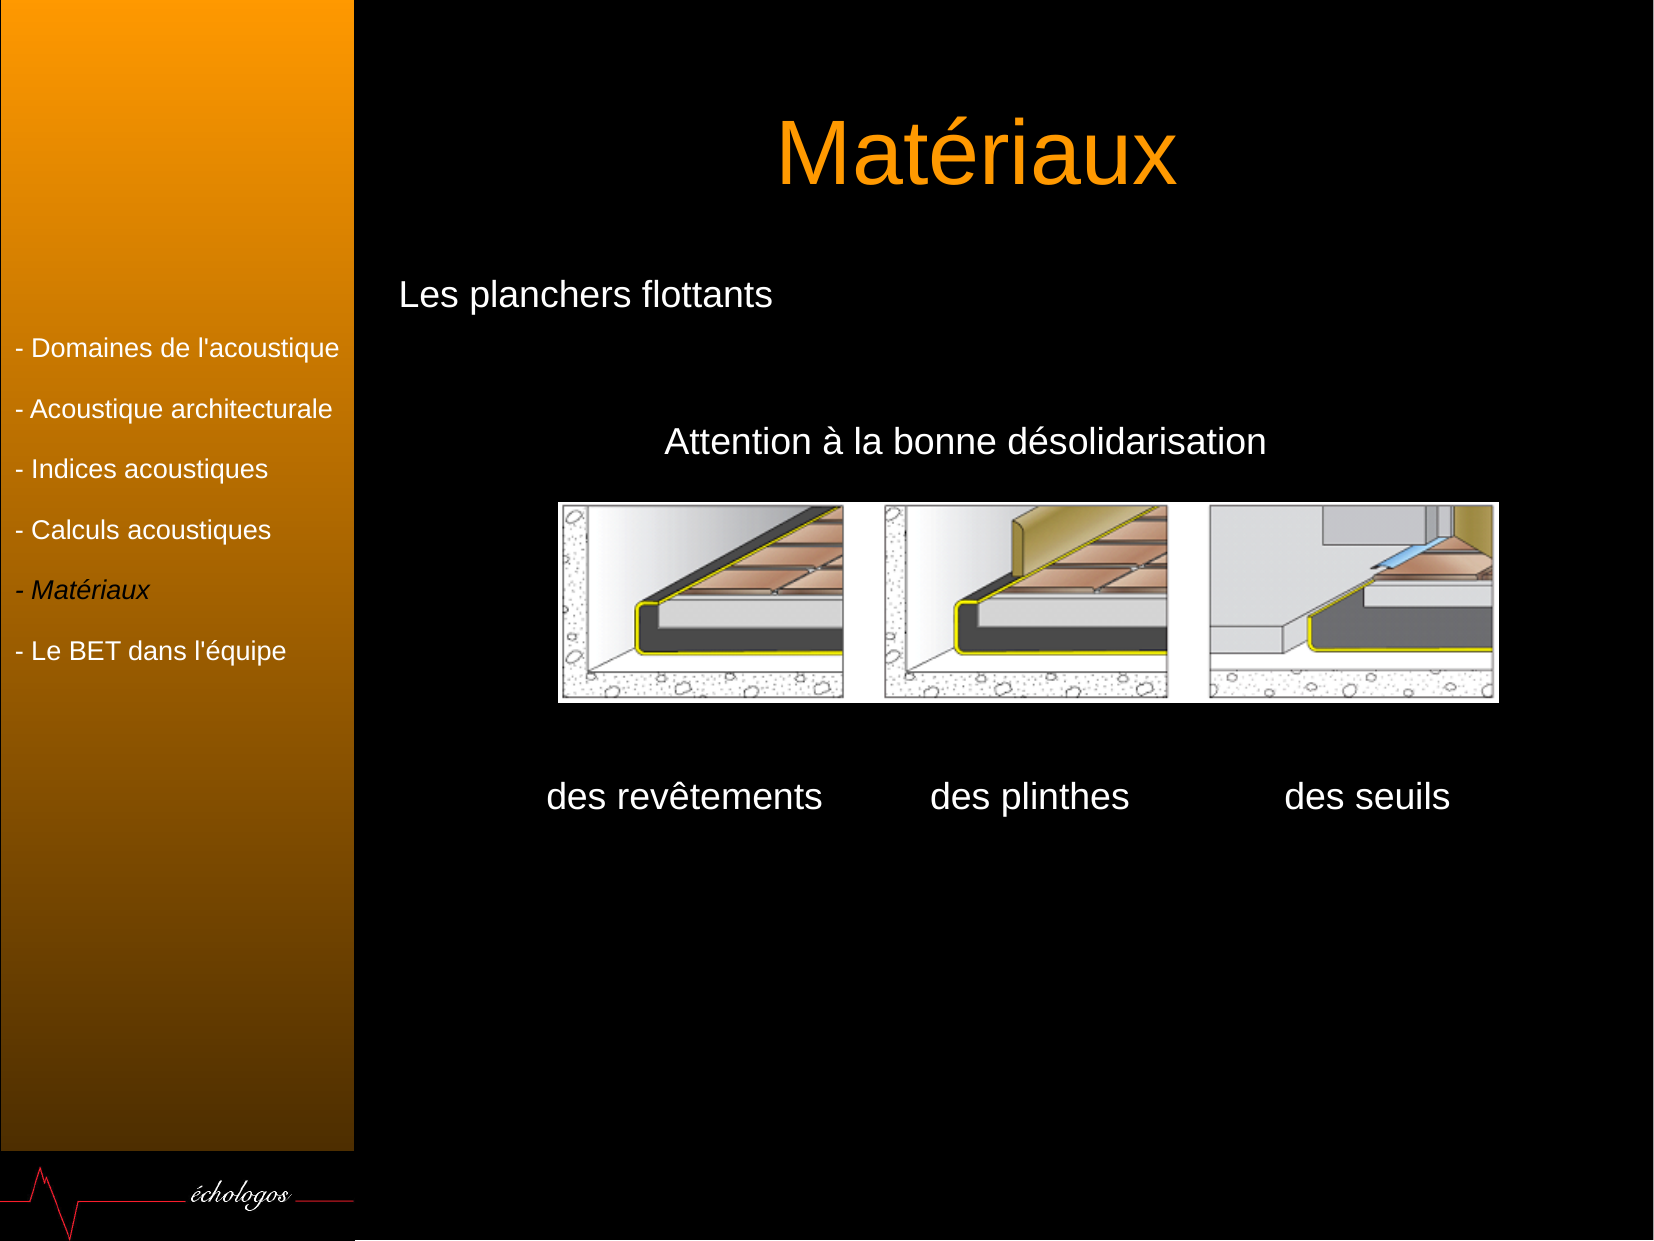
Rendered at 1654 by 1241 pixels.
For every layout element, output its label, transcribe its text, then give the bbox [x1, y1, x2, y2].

text_box - Domaines de l'acoustique - Acoustique architecturale - Indices acoustiques - Calculs acoustiques - Matériaux - Le BET dans l'équipe [0, 326, 355, 755]
picture [558, 502, 1499, 703]
text_box Attention à la bonne désolidarisation [649, 413, 1283, 471]
text_box des plinthes [915, 767, 1152, 829]
text_box des seuils [1269, 767, 1506, 827]
title Matériaux [383, 56, 1571, 250]
picture [0, 1166, 355, 1241]
text_box Les planchers flottants [383, 265, 799, 323]
text_box des revêtements [531, 767, 849, 825]
